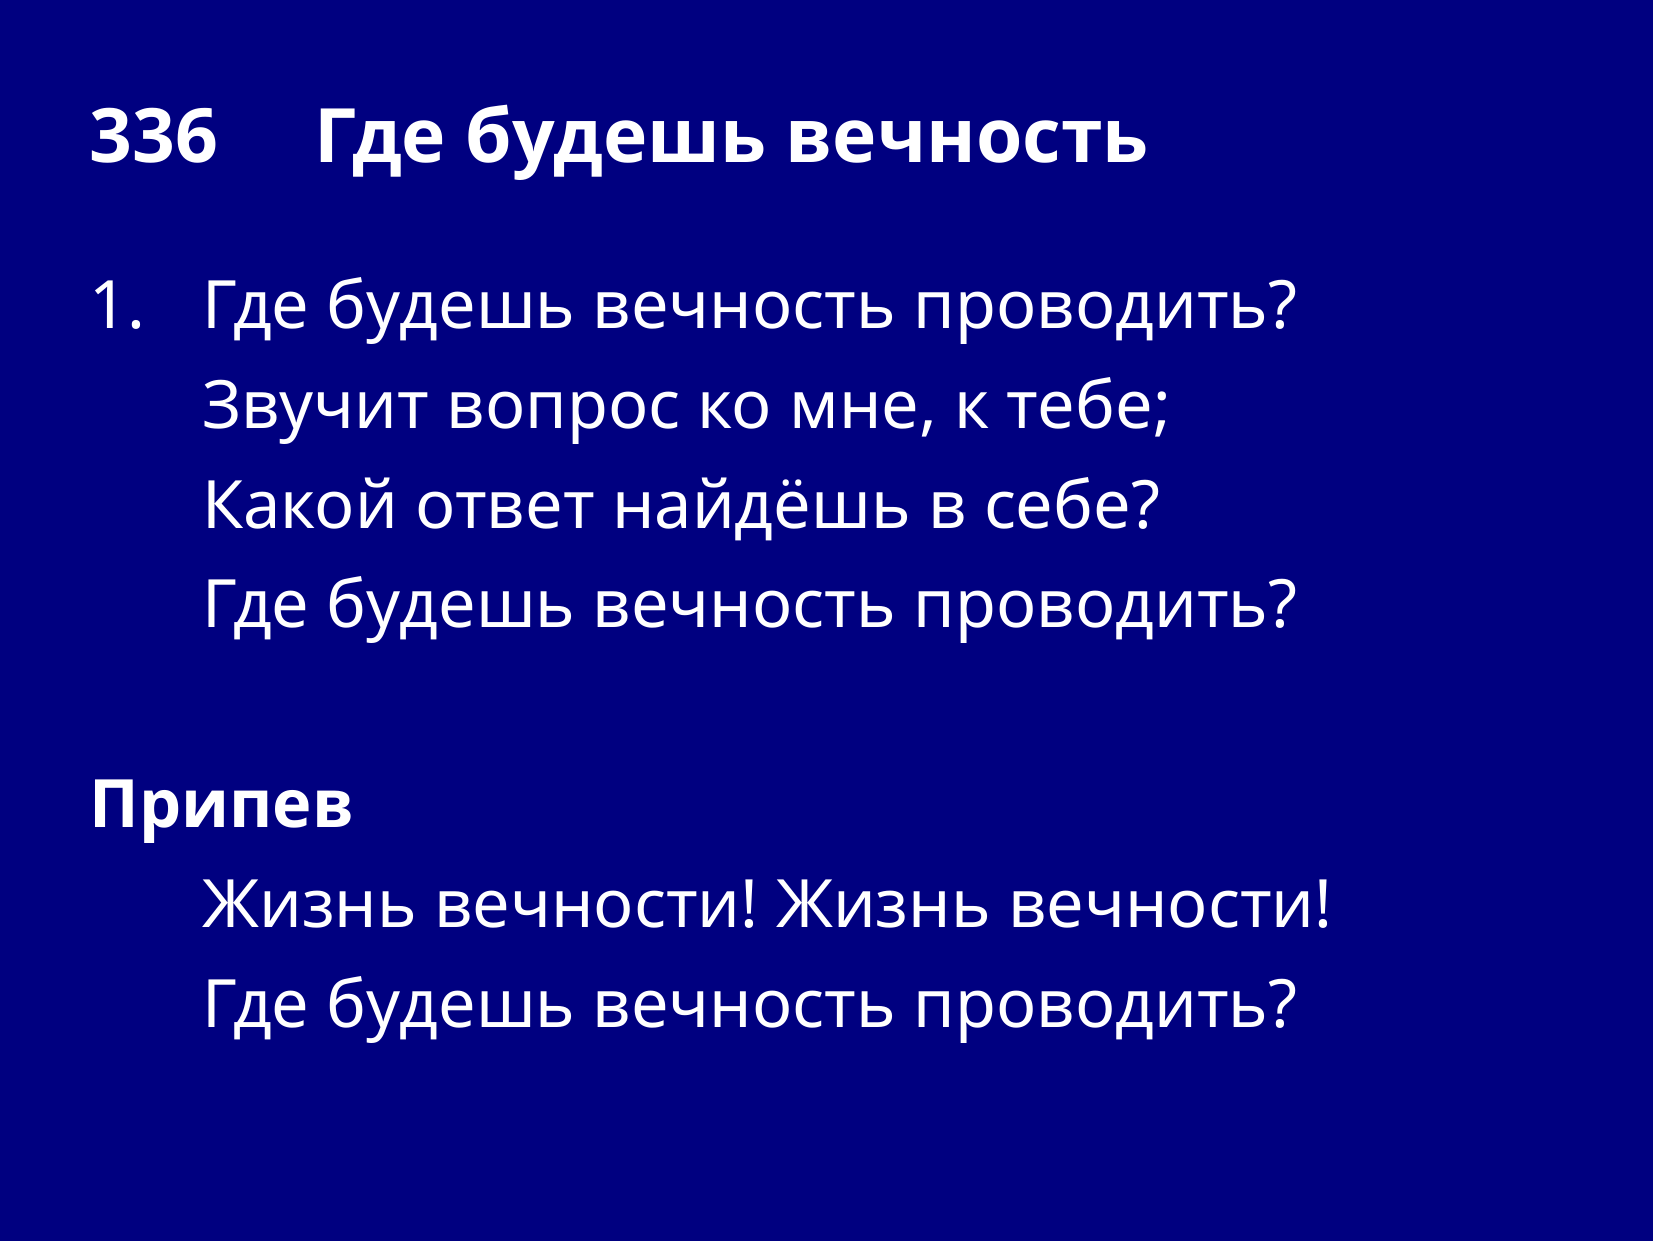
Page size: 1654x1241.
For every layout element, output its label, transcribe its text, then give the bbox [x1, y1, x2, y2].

text_box 1. Где будешь вечность проводить? Звучит вопрос ко мне, к тебе; Какой ответ найдёшь в себе? Где будешь вечность проводить? Припев Жизнь вечности! Жизнь вечности! Где будешь вечность проводить? [75, 188, 1576, 1163]
text_box 336 Где будешь вечность [75, 75, 1576, 188]
